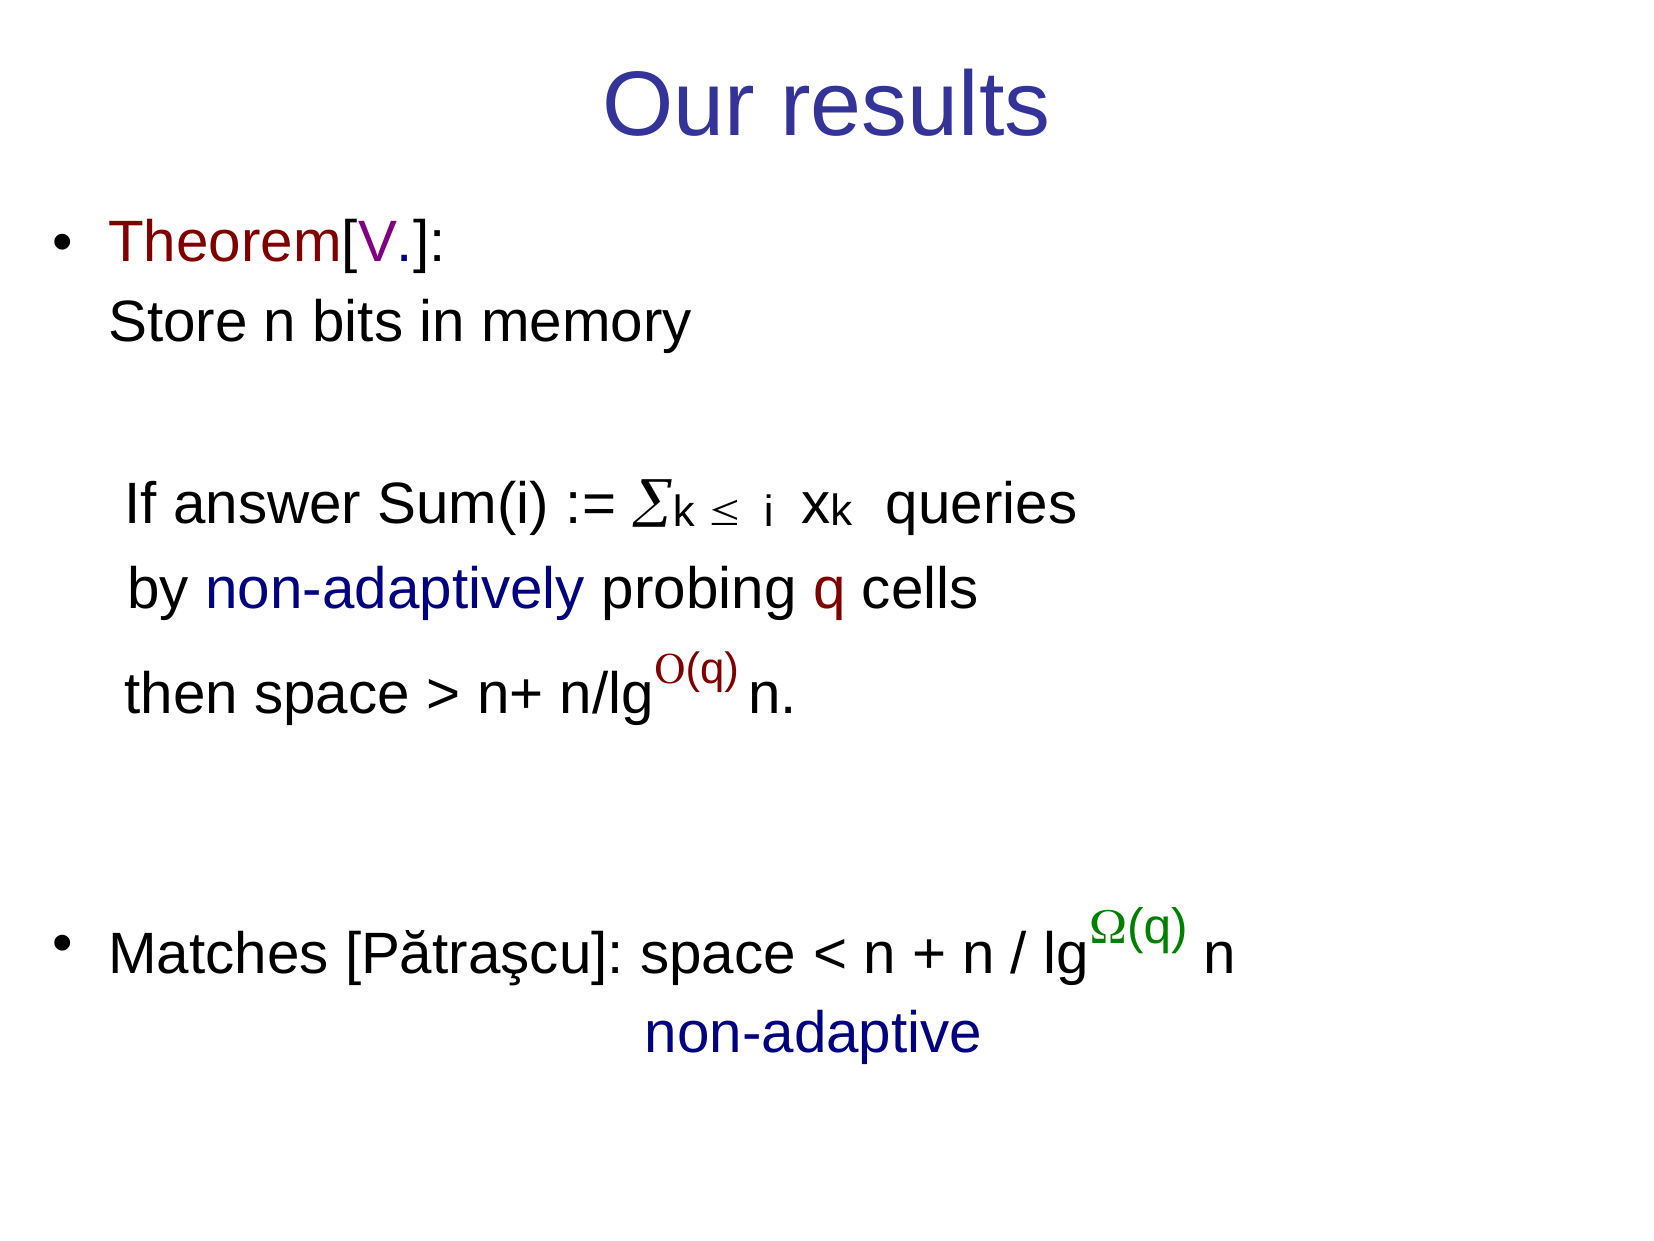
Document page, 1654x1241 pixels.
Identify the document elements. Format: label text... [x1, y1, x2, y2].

title Our results [124, 0, 1530, 208]
list Theorem[V.]: Store n bits in memory If answer Sum(i) := k  i xk queries by non-adaptively probing q cells then space > n+ n/lgO(q) n. Matches [Pătraşcu]: space < n + n / lg(q) n non-adaptive [37, 122, 1654, 1225]
